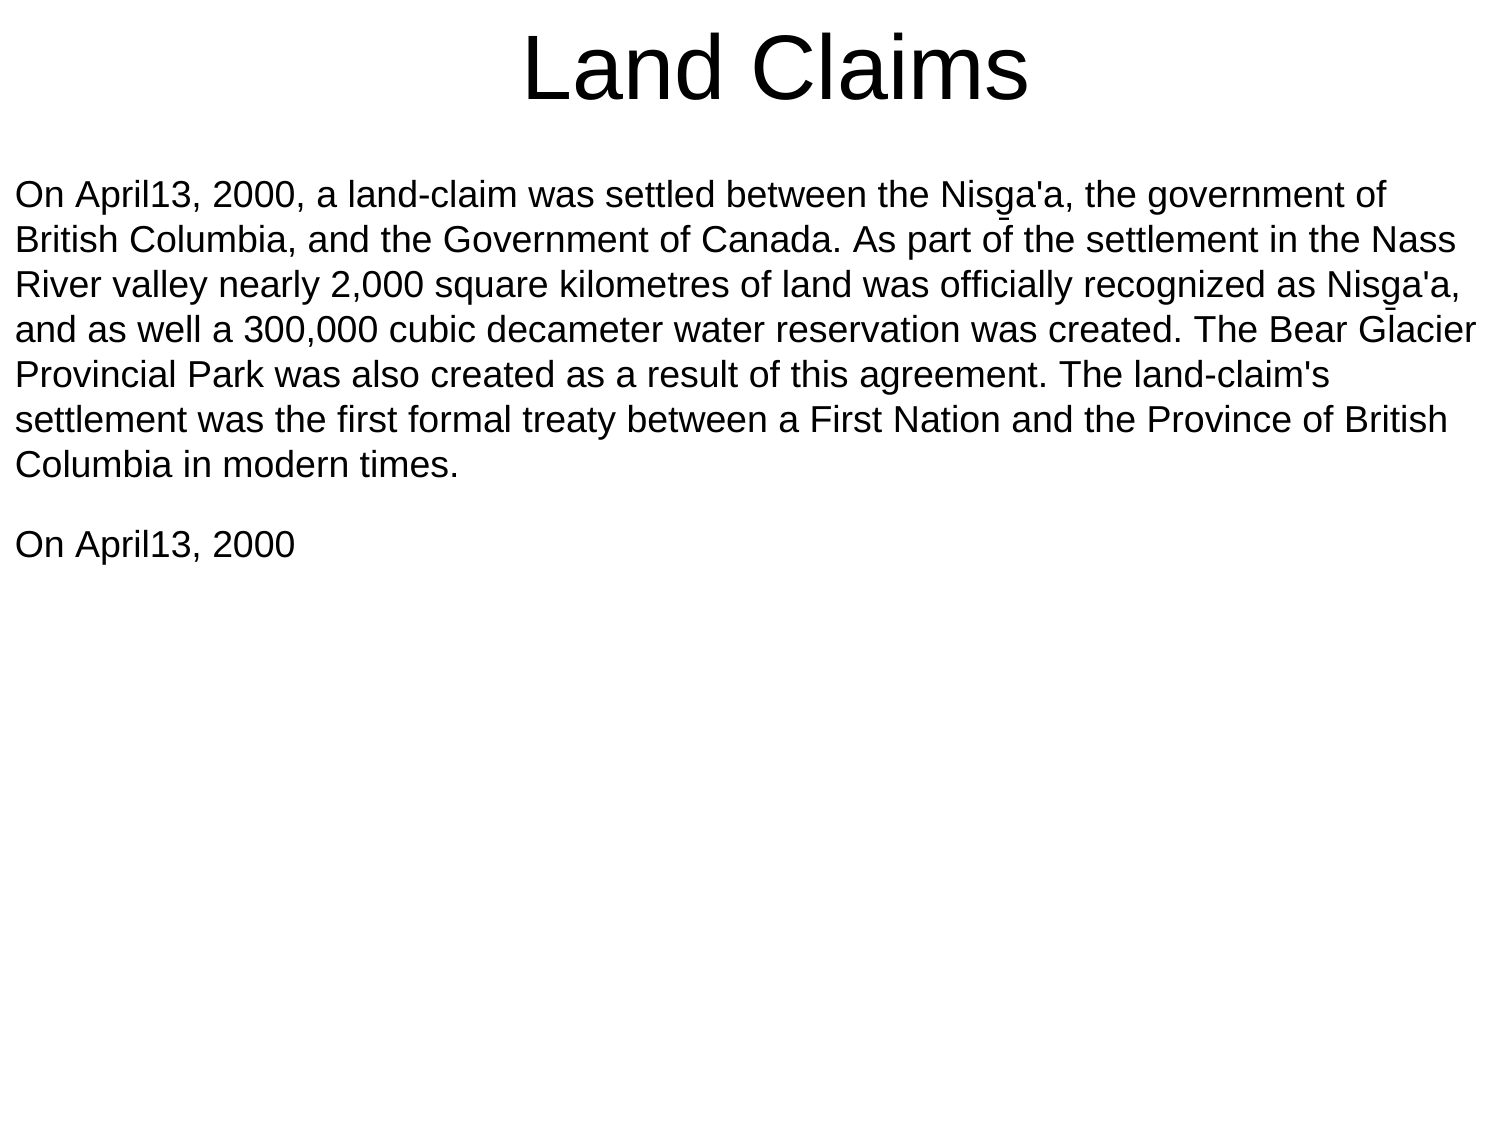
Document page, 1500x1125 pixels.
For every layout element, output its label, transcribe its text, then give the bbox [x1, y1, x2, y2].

text_box Land Claims [262, 0, 1291, 126]
text_box On April13, 2000 [0, 512, 311, 618]
text_box On April13, 2000, a land-claim was settled between the Nisg̱a'a, the government of British Columbia, and the Government of Canada. As part of the settlement in the Nass River valley nearly 2,000 square kilometres of land was officially recognized as Nisg̱a'a, and as well a 300,000 cubic decameter water reservation was created. The Bear Glacier Provincial Park was also created as a result of this agreement. The land-claim's settlement was the first formal treaty between a First Nation and the Province of British Columbia in modern times. [0, 162, 1500, 493]
